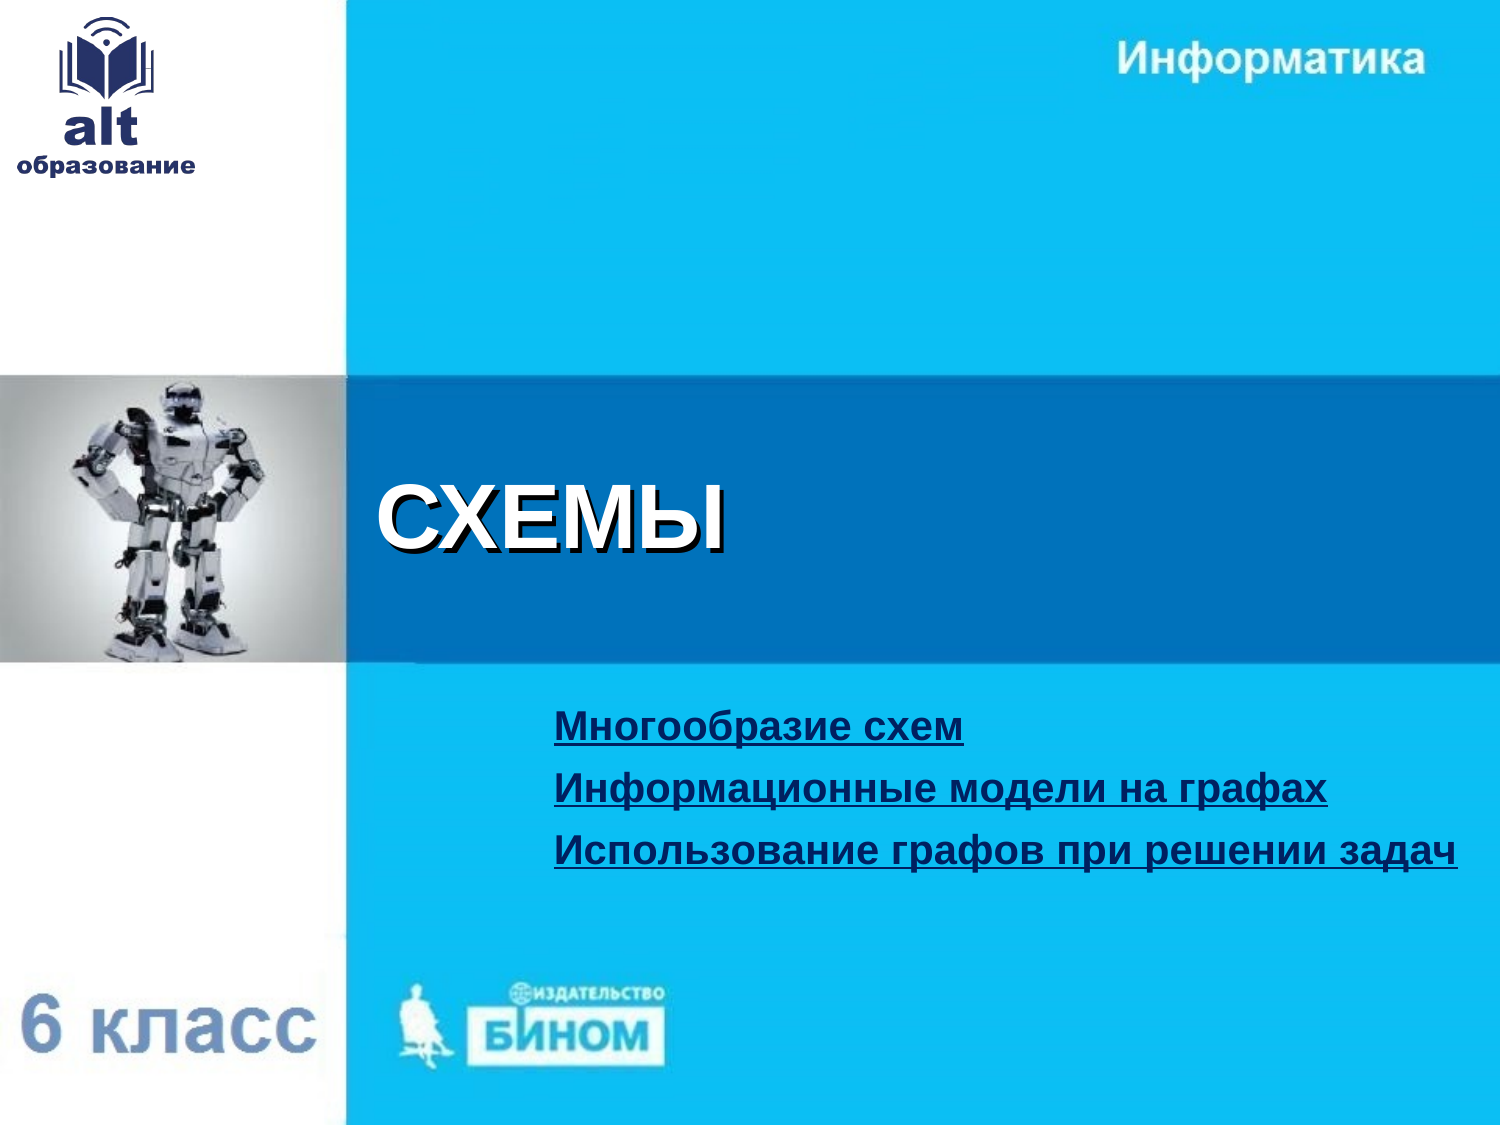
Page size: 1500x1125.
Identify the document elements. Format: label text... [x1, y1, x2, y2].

title СХЕМЫ [360, 391, 1388, 633]
picture [0, 0, 1500, 1125]
text_box Многообразие схем Информационные модели на графах Использование графов при решении задач [538, 691, 1477, 881]
picture [1115, 37, 1428, 86]
picture [393, 977, 671, 1073]
